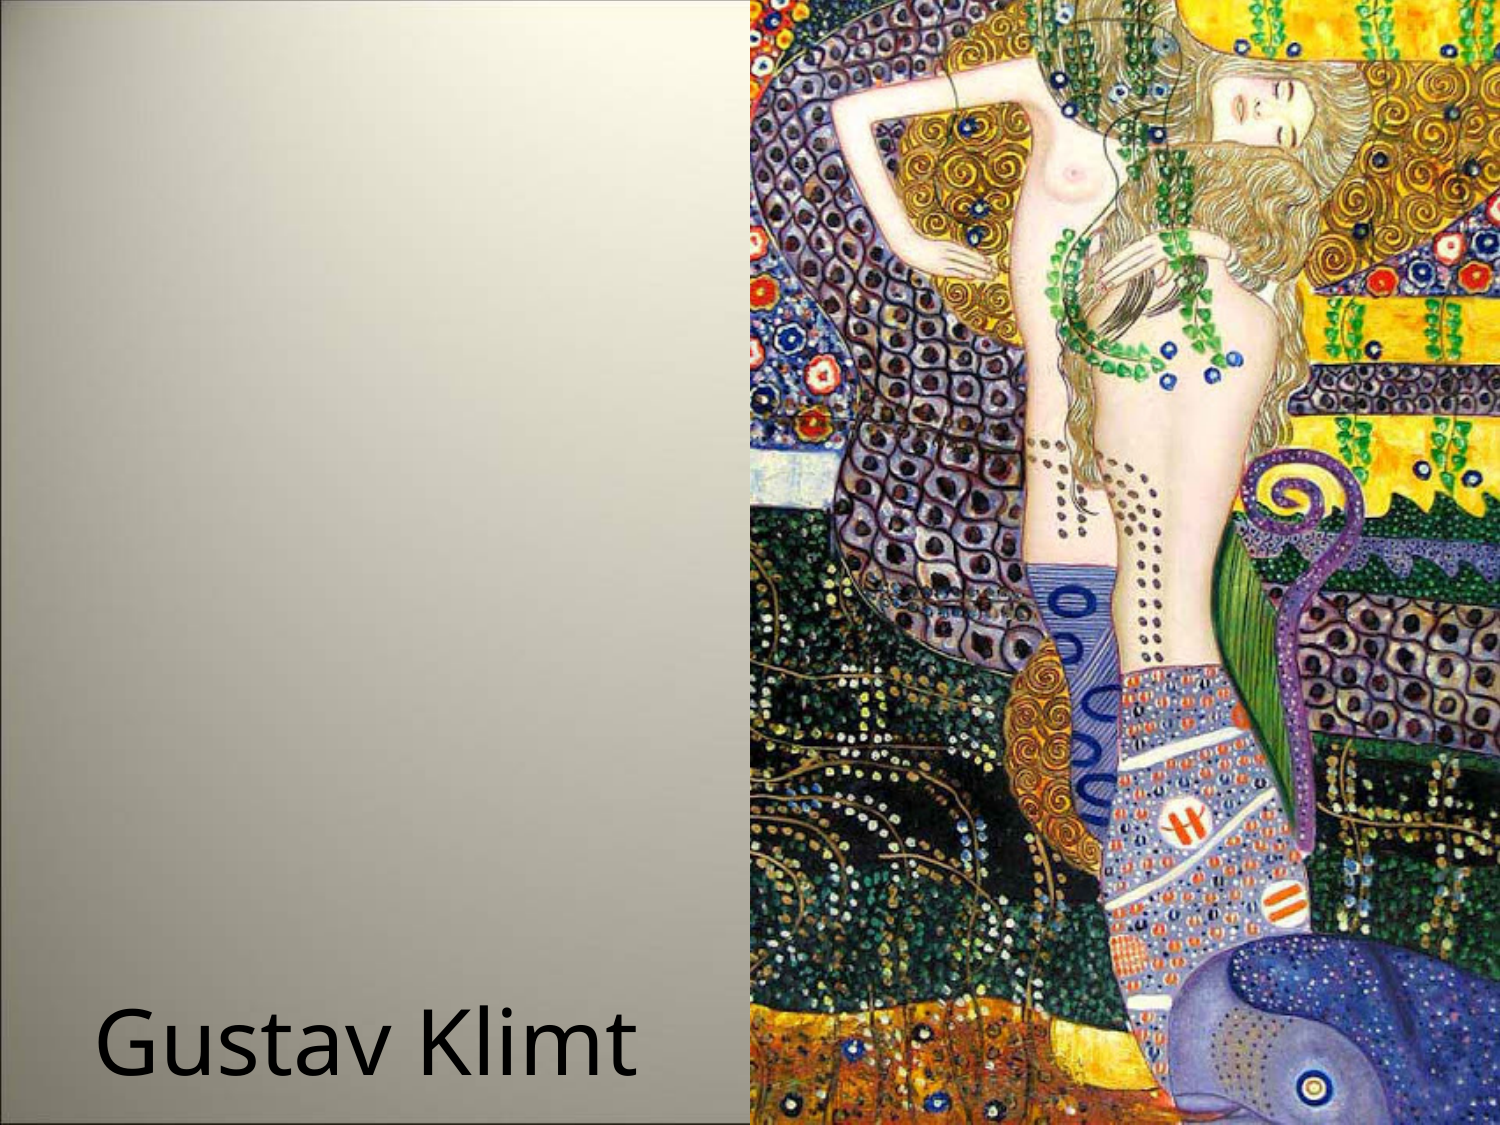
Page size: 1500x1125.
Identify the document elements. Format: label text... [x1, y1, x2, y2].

text_box Gustav Klimt [29, 976, 703, 1102]
picture [0, 0, 1500, 1125]
